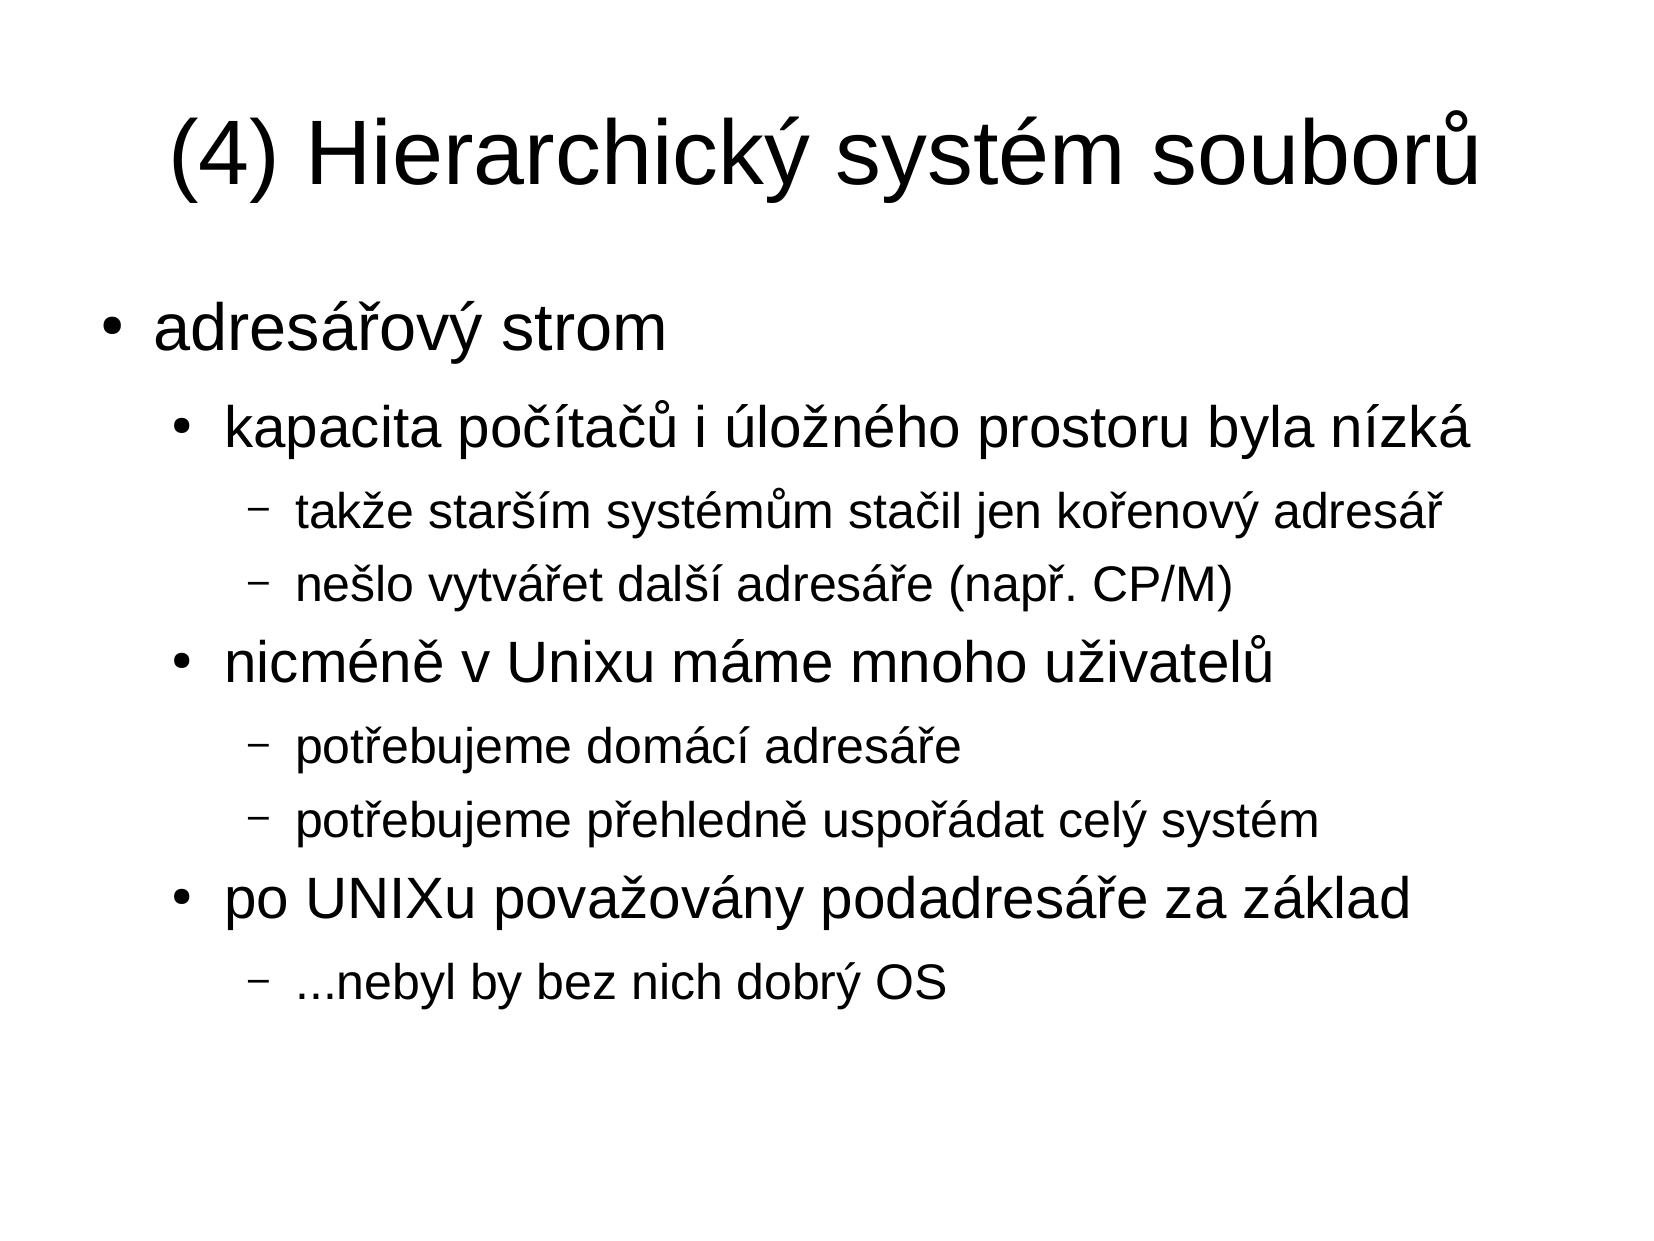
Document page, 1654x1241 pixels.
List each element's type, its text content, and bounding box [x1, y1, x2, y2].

list adresářový strom kapacita počítačů i úložného prostoru byla nízká takže starším systémům stačil jen kořenový adresář nešlo vytvářet další adresáře (např. CP/M) nicméně v Unixu máme mnoho uživatelů potřebujeme domácí adresáře potřebujeme přehledně uspořádat celý systém po UNIXu považovány podadresáře za základ ...nebyl by bez nich dobrý OS [82, 290, 1571, 1094]
title (4) Hierarchický systém souborů [82, 56, 1571, 250]
